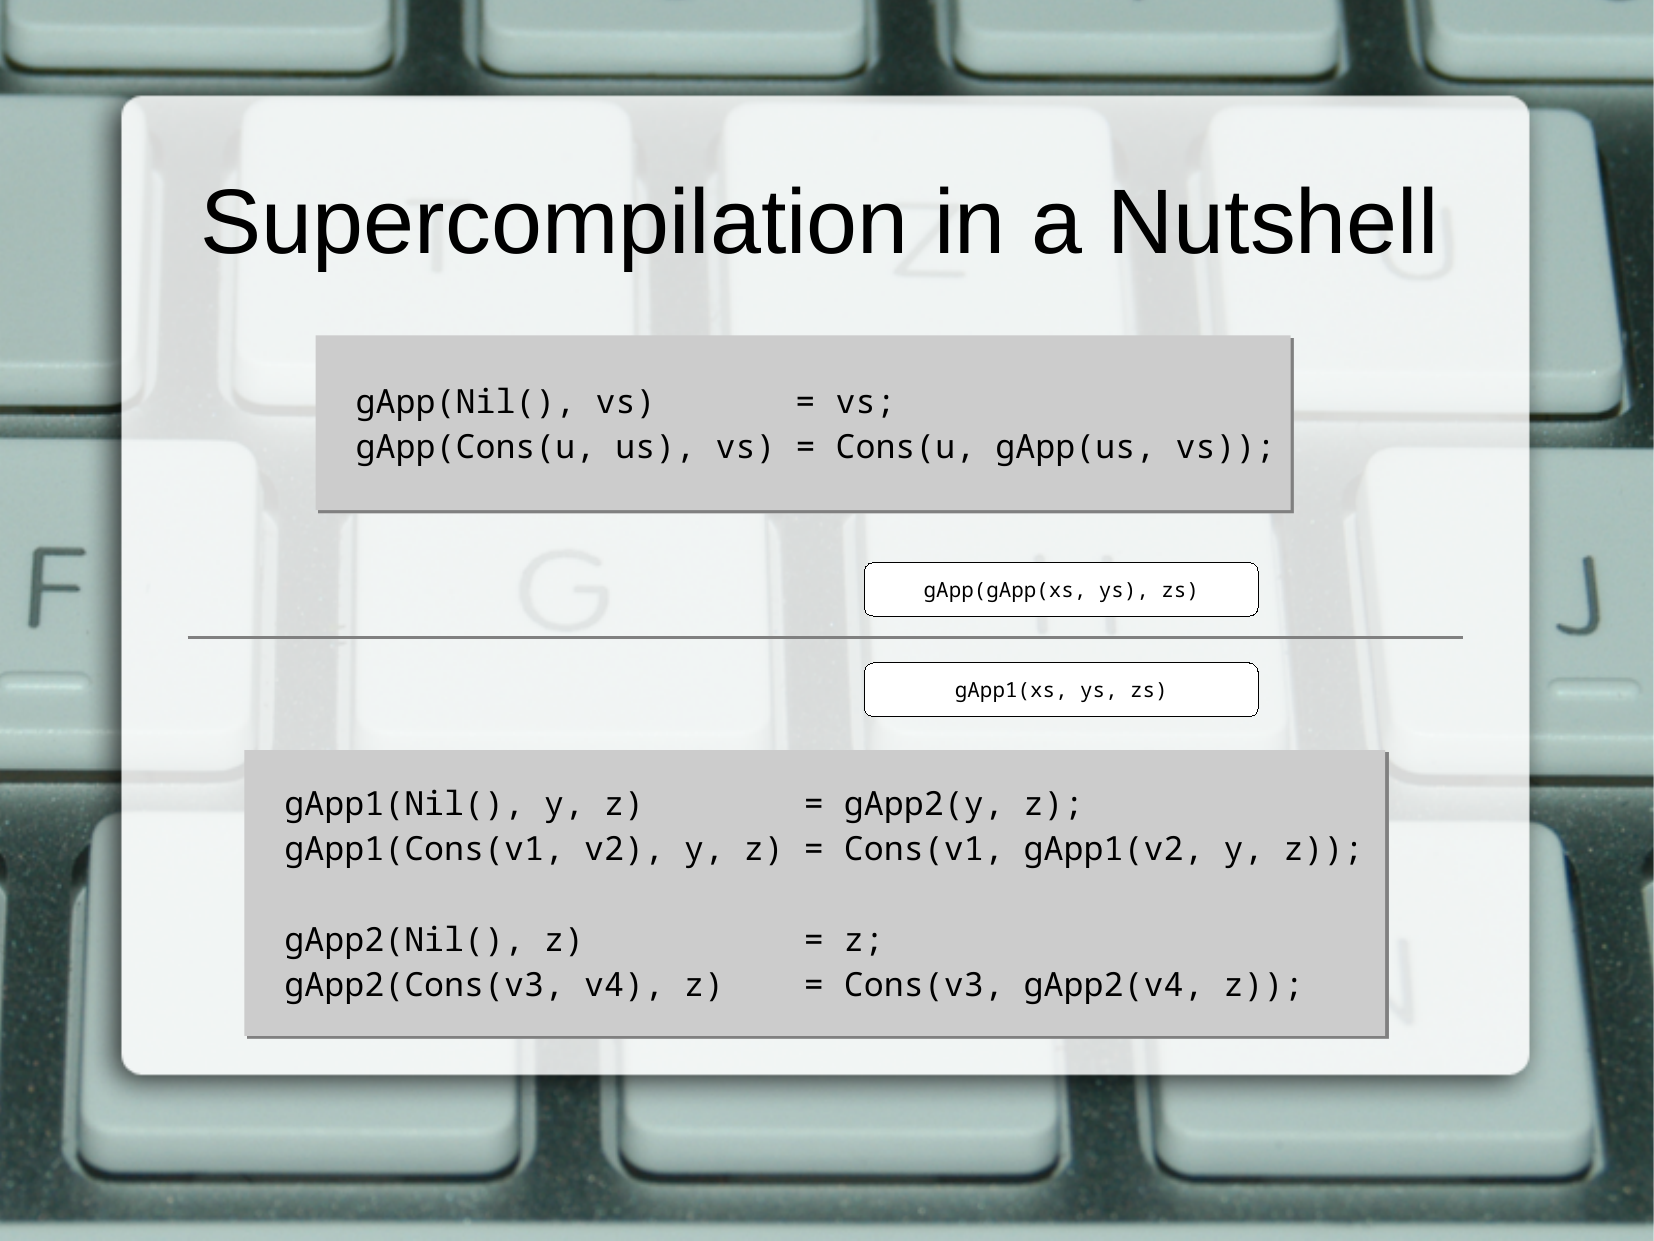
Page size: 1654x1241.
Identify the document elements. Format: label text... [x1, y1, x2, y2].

title Supercompilation in a Nutshell [135, 117, 1506, 325]
subtitle gApp(Nil(), vs) = vs; gApp(Cons(u, us), vs) = Cons(u, gApp(us, vs)); [315, 335, 1291, 511]
text_box gApp1(xs, ys, zs) [864, 662, 1259, 717]
text_box gApp(gApp(xs, ys), zs) [864, 562, 1259, 617]
picture [0, 0, 1654, 1241]
text_box gApp1(Nil(), y, z) = gApp2(y, z); gApp1(Cons(v1, v2), y, z) = Cons(v1, gApp1(v2, y, z)); gApp2(Nil(), z) = z; gApp2(Cons(v3, v4), z) = Cons(v3, gApp2(v4, z)); [244, 750, 1386, 1036]
